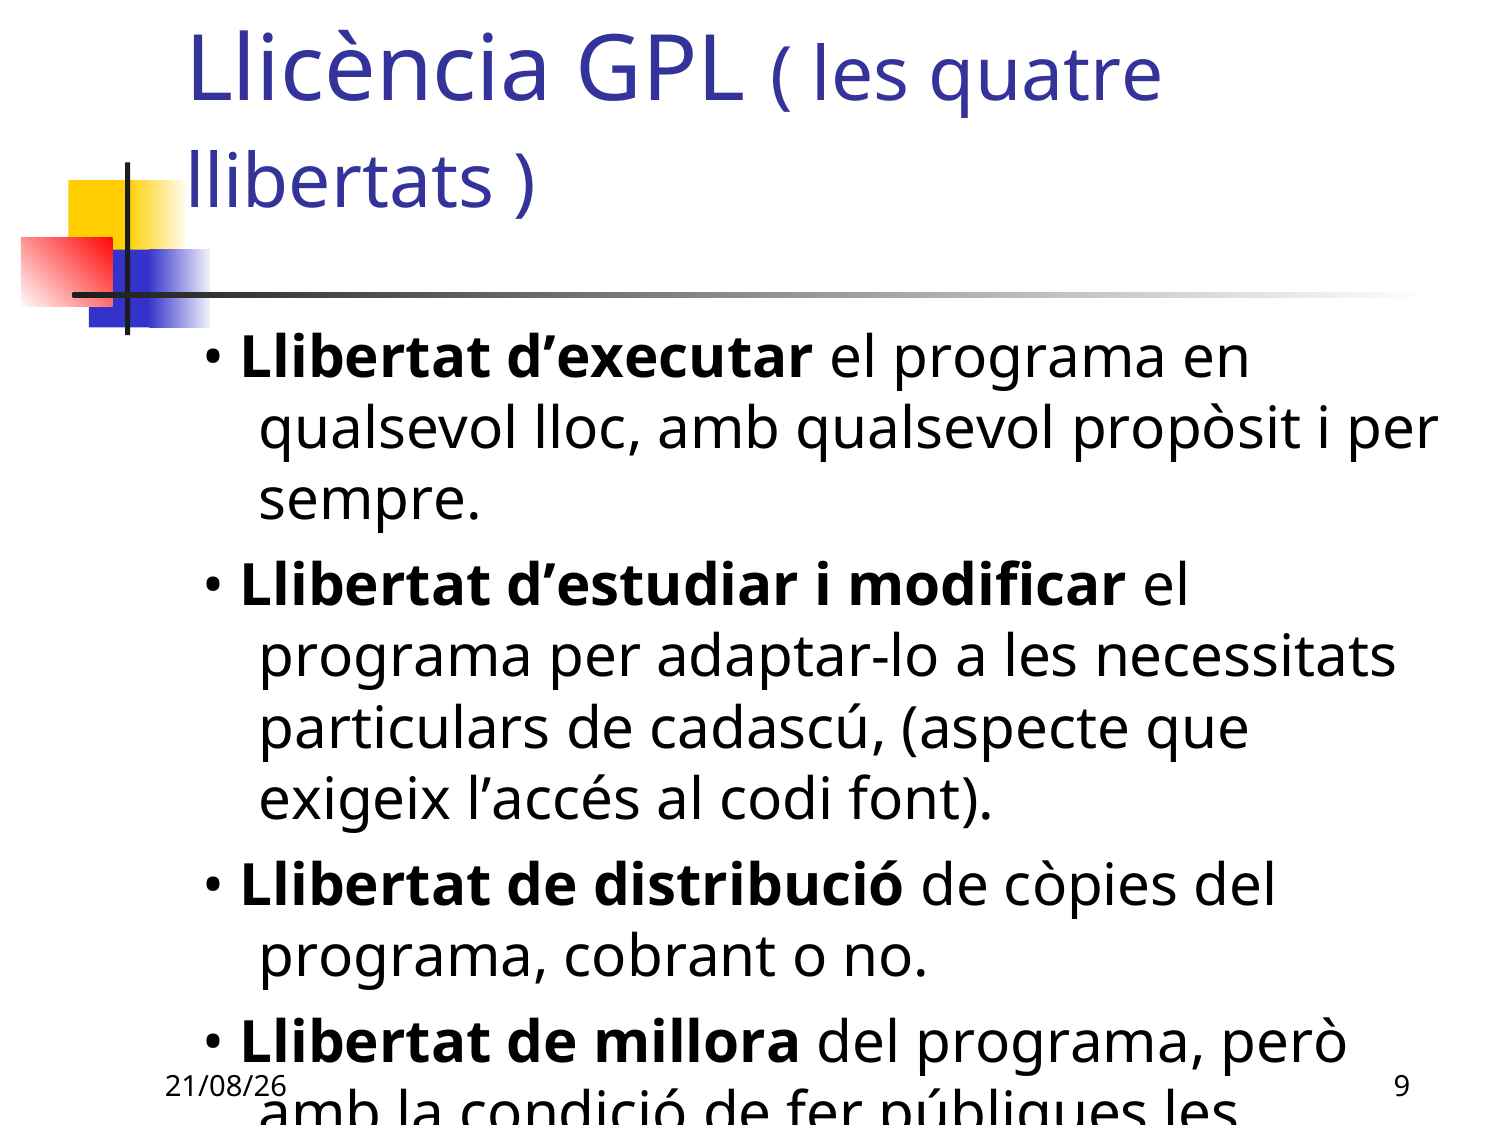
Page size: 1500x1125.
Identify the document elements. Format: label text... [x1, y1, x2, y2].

list • Llibertat d’executar el programa en qualsevol lloc, amb qualsevol propòsit i per sempre. • Llibertat d’estudiar i modificar el programa per adaptar-lo a les necessitats particulars de cadascú, (aspecte que exigeix l’accés al codi font). • Llibertat de distribució de còpies del programa, cobrant o no. • Llibertat de millora del programa, però amb la condició de fer públiques les millores introduïdes i distrubuir-les sota la llicència GPL, aspecte que exigeix l’accés al codi font [187, 312, 1463, 1125]
title Llicència GPL ( les quatre llibertats ) [170, 49, 1500, 238]
